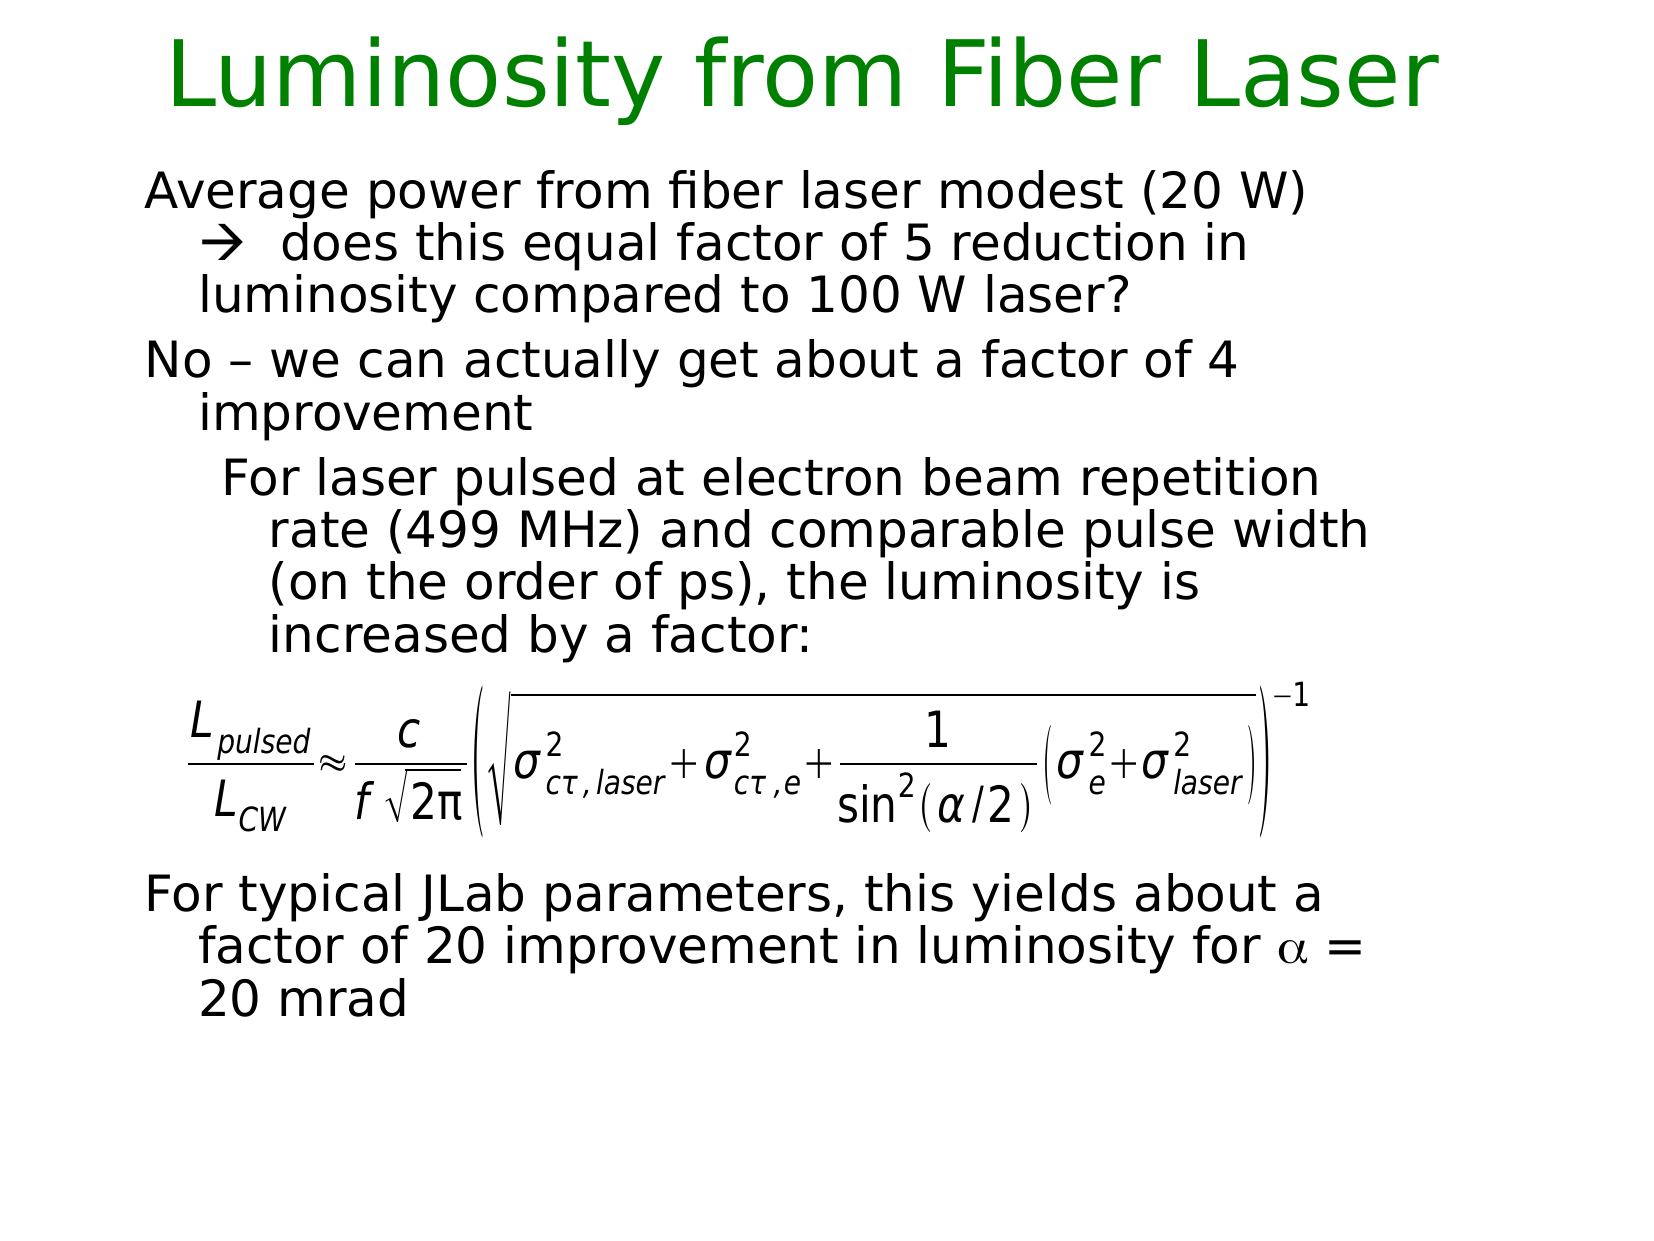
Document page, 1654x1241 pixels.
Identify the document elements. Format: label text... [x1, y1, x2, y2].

list Average power from fiber laser modest (20 W)  does this equal factor of 5 reduction in luminosity compared to 100 W laser? No – we can actually get about a factor of 4 improvement For laser pulsed at electron beam repetition rate (499 MHz) and comparable pulse width (on the order of ps), the luminosity is increased by a factor: For typical JLab parameters, this yields about a factor of 20 improvement in luminosity for  = 20 mrad [112, 158, 1388, 1112]
title Luminosity from Fiber Laser [124, 12, 1482, 138]
chart [174, 675, 1325, 841]
